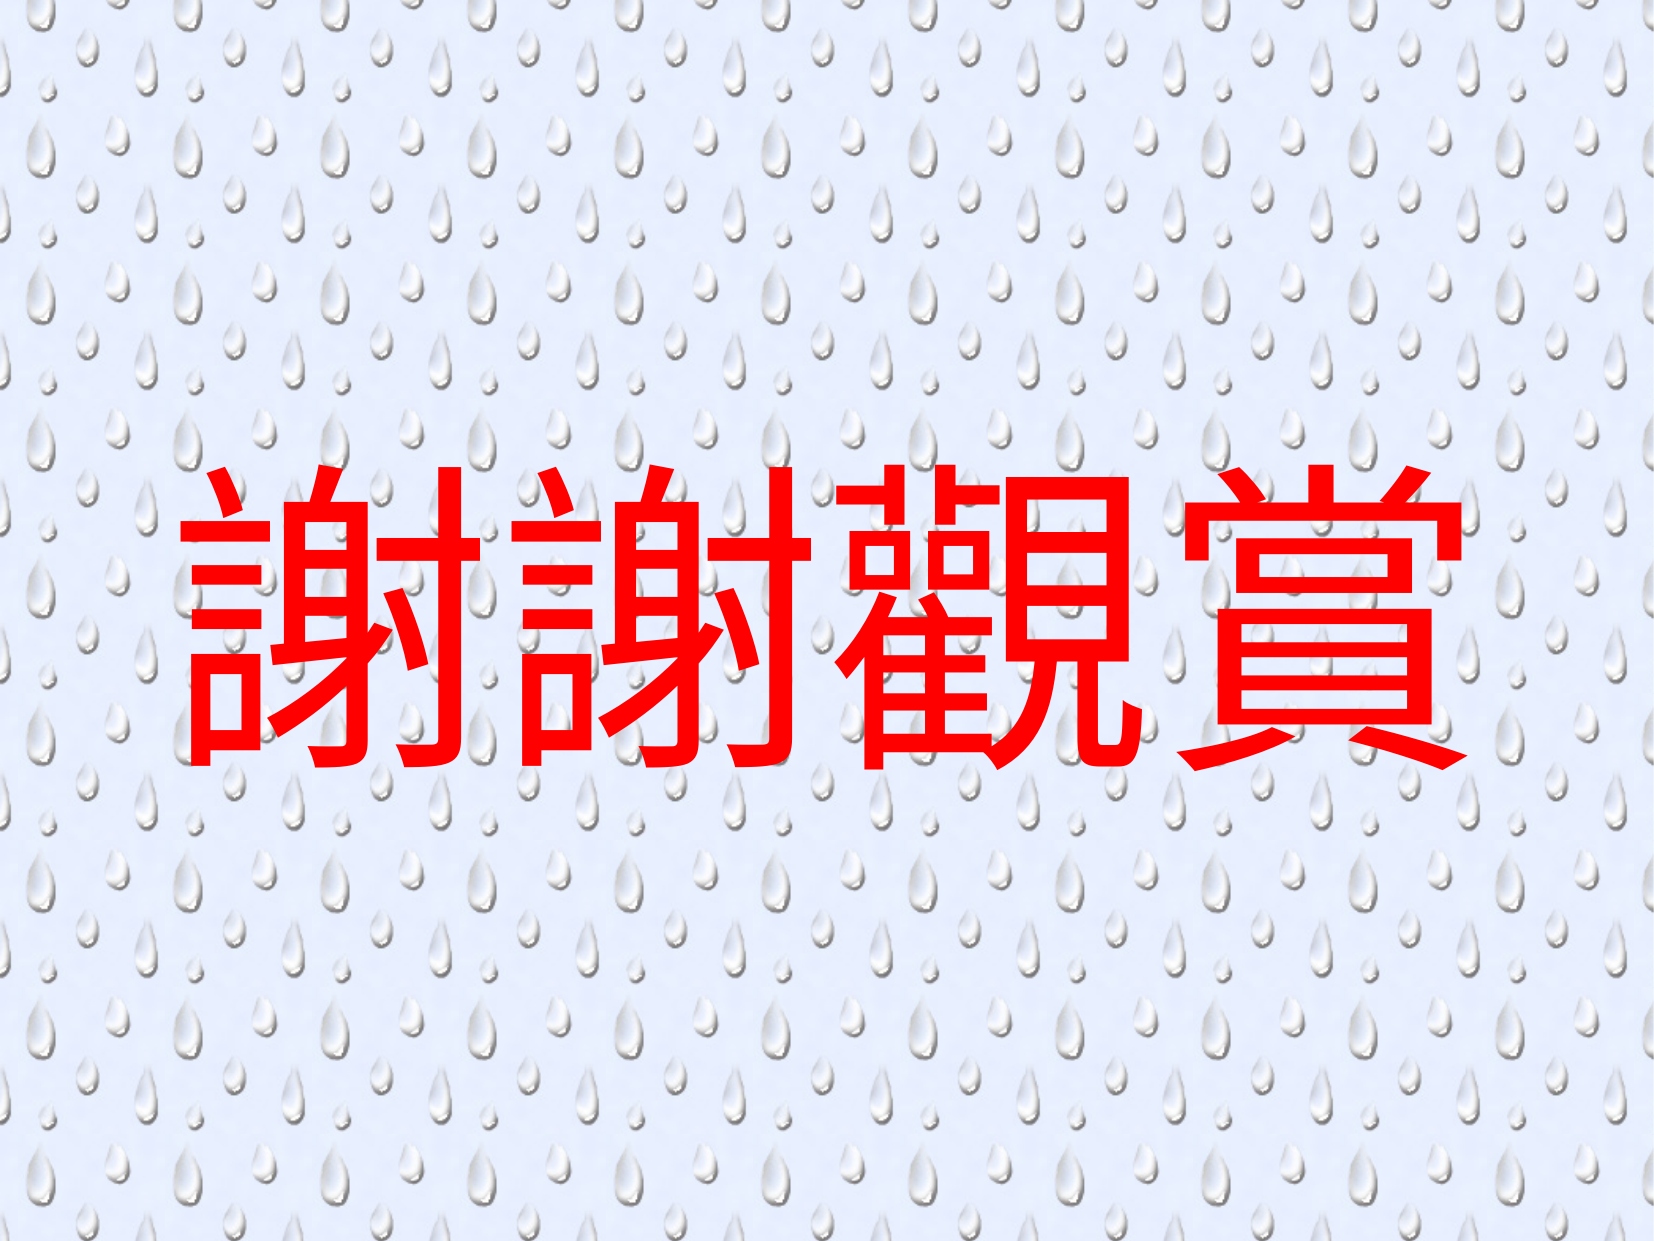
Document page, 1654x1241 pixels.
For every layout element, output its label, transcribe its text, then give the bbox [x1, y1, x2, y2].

picture [0, 0, 1654, 1241]
text_box 謝謝觀賞 [147, 351, 1625, 698]
